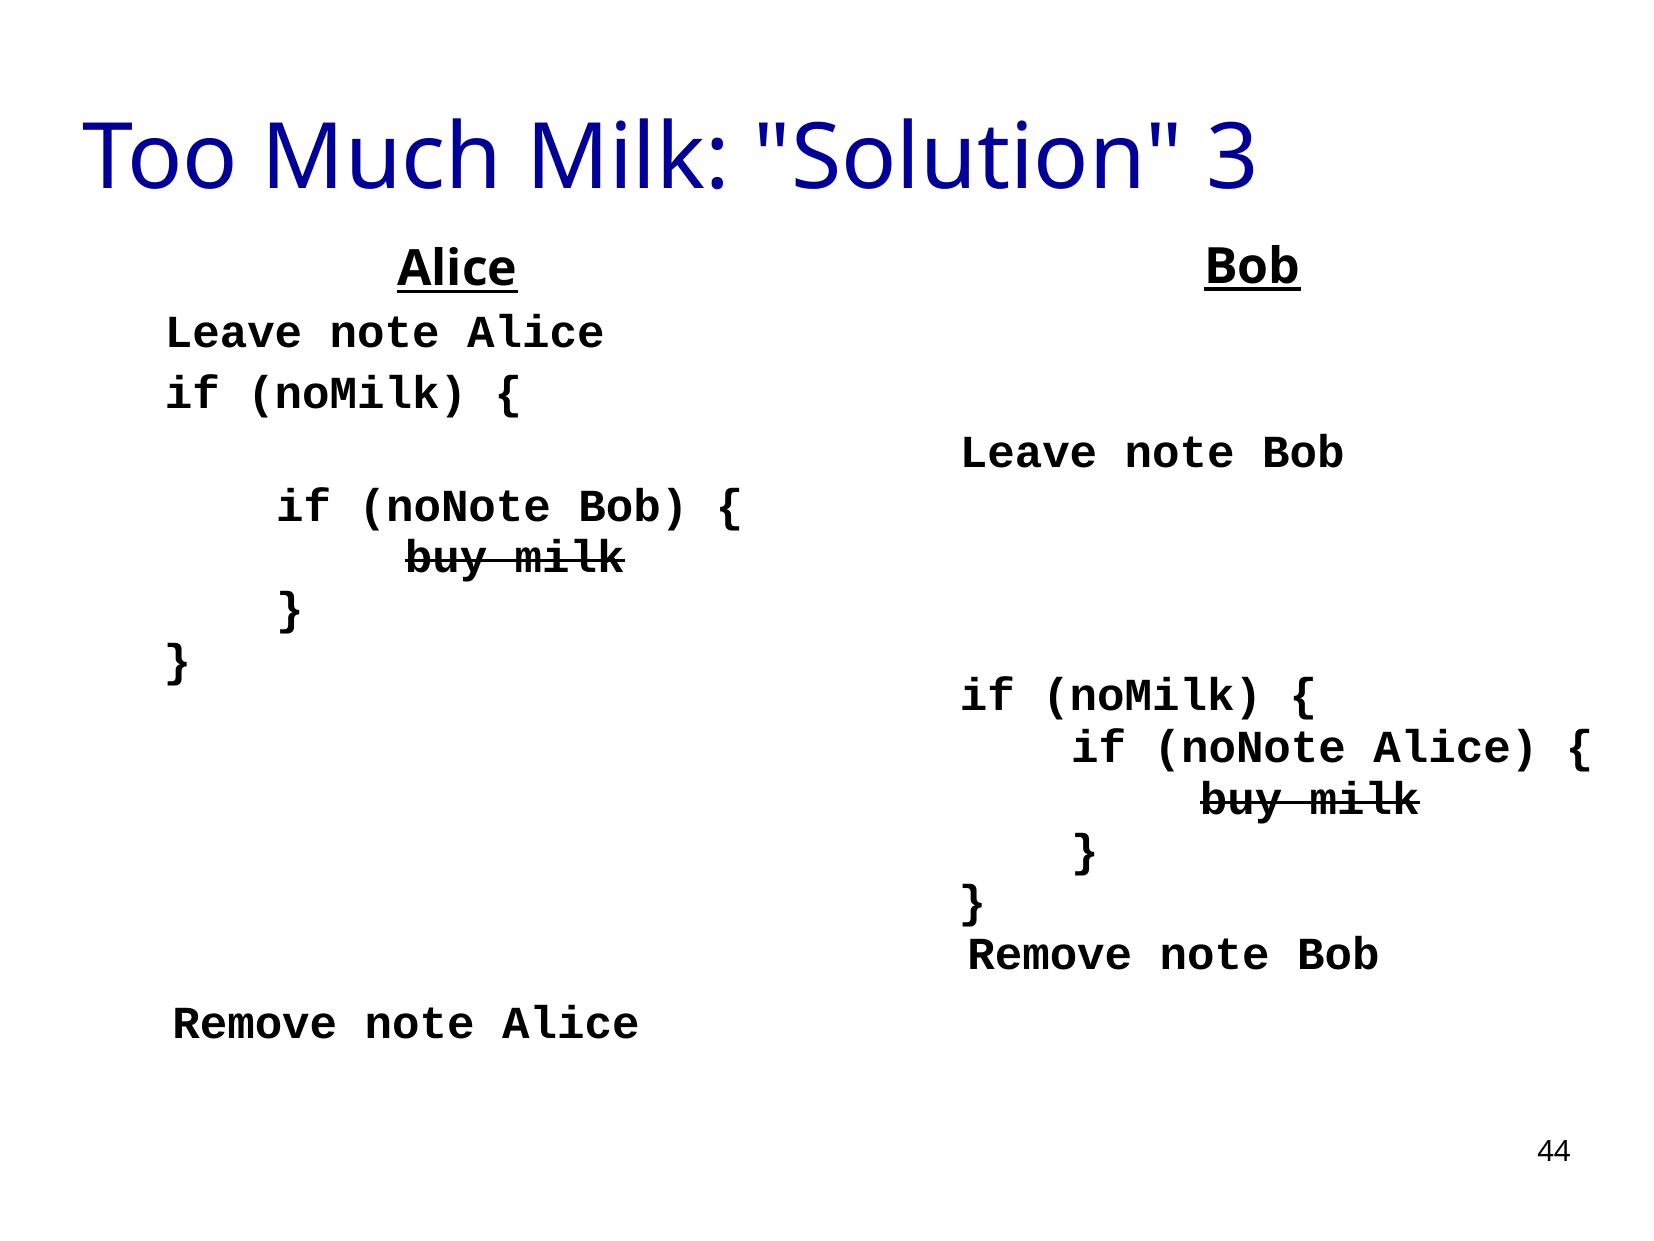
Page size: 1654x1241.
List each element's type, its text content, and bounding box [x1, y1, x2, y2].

text_box Alice Leave note Alice if (noMilk) { if (noNote Bob) { buy milk } } Remove note Alice [75, 225, 841, 1051]
text_box Bob Leave note Bob if (noMilk) { if (noNote Alice) { buy milk } } Remove note Bob [870, 222, 1636, 981]
title Too Much Milk: "Solution" 3 [82, 49, 1571, 257]
